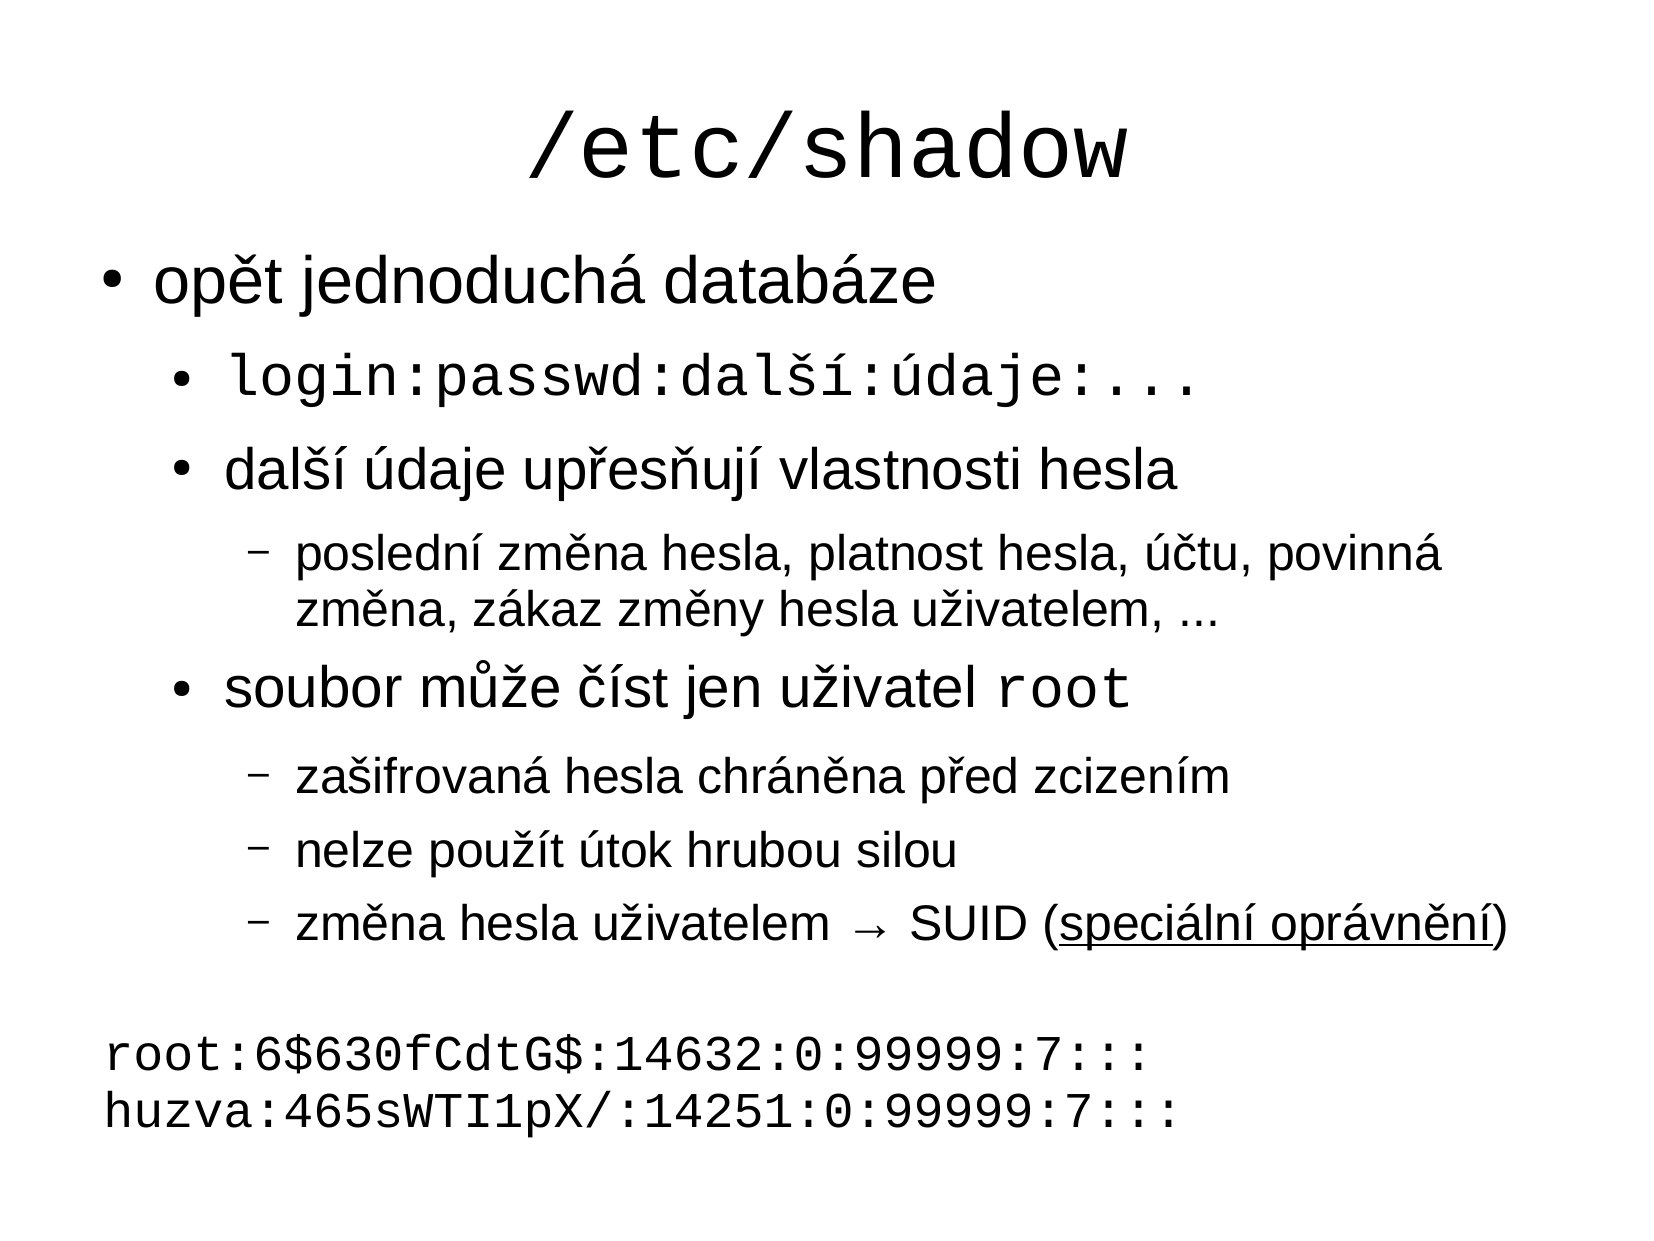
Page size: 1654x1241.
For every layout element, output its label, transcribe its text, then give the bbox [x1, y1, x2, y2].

list opět jednoduchá databáze login:passwd:další:údaje:... další údaje upřesňují vlastnosti hesla poslední změna hesla, platnost hesla, účtu, povinná změna, zákaz změny hesla uživatelem, ... soubor může číst jen uživatel root zašifrovaná hesla chráněna před zcizením nelze použít útok hrubou silou změna hesla uživatelem → SUID (speciální oprávnění) [82, 242, 1571, 957]
text_box root:6$630fCdtG$:14632:0:99999:7::: huzva:465sWTI1pX/:14251:0:99999:7::: [88, 1021, 1536, 1144]
title /etc/shadow [82, 56, 1571, 242]
